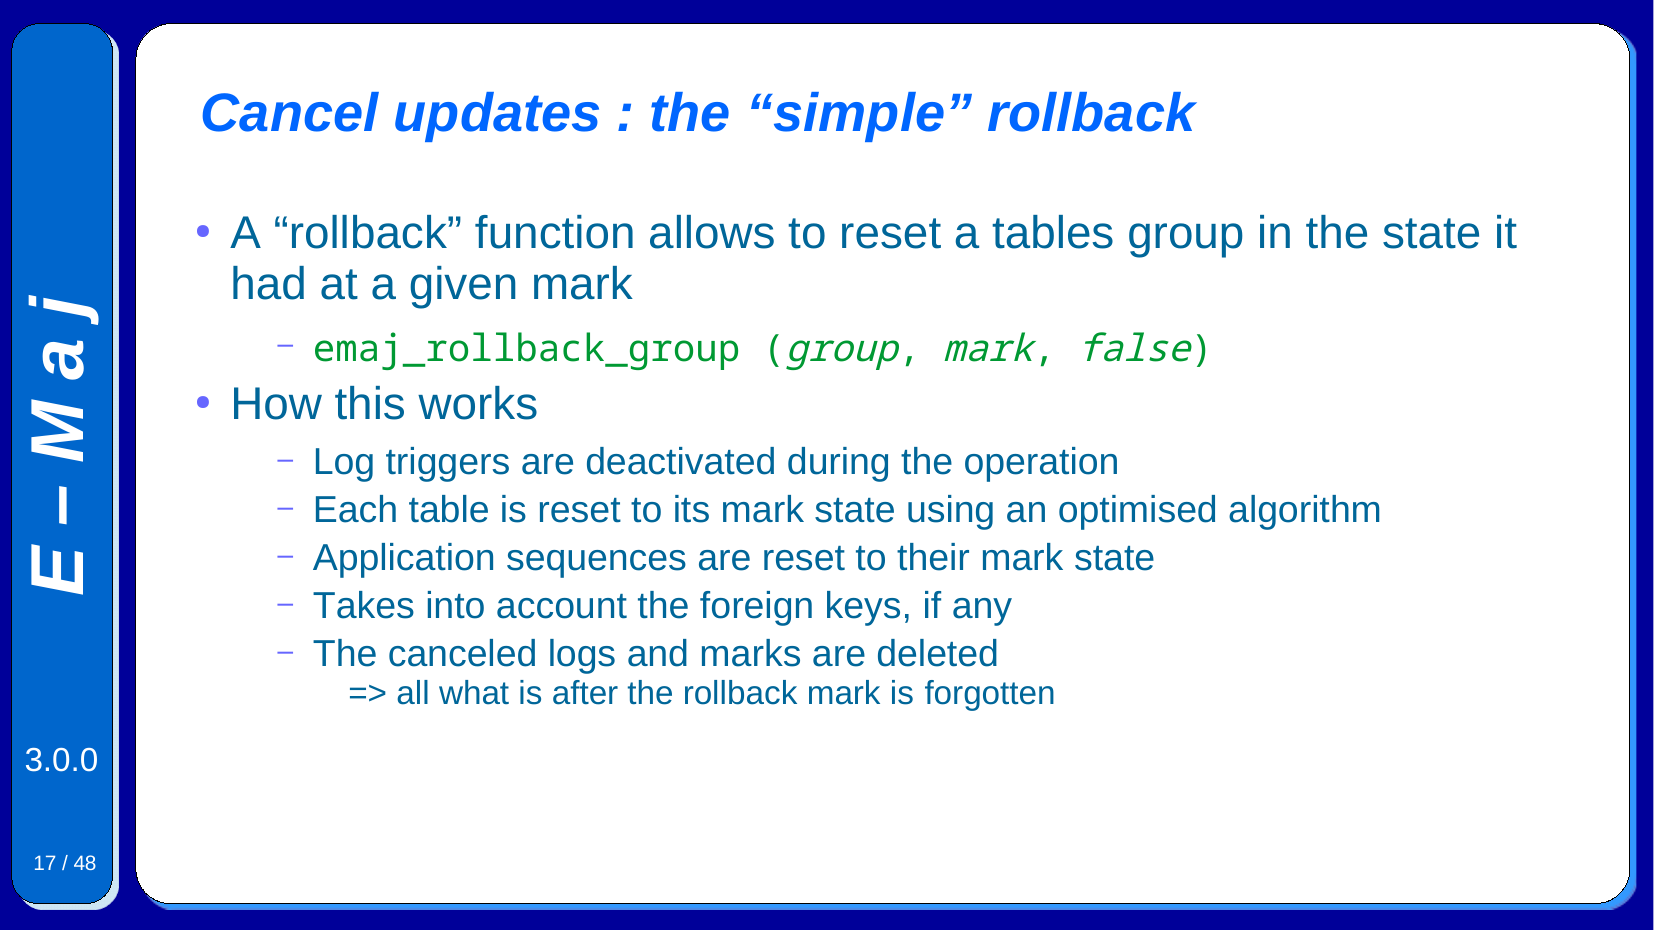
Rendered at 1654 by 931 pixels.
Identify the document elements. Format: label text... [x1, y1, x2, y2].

title Cancel updates : the “simple” rollback [200, 34, 1575, 191]
list A “rollback” function allows to reset a tables group in the state it had at a given mark emaj_rollback_group (group, mark, false) How this works Log triggers are deactivated during the operation Each table is reset to its mark state using an optimised algorithm Application sequences are reset to their mark state Takes into account the foreign keys, if any The canceled logs and marks are deleted => all what is after the rollback mark is forgotten [177, 206, 1587, 827]
